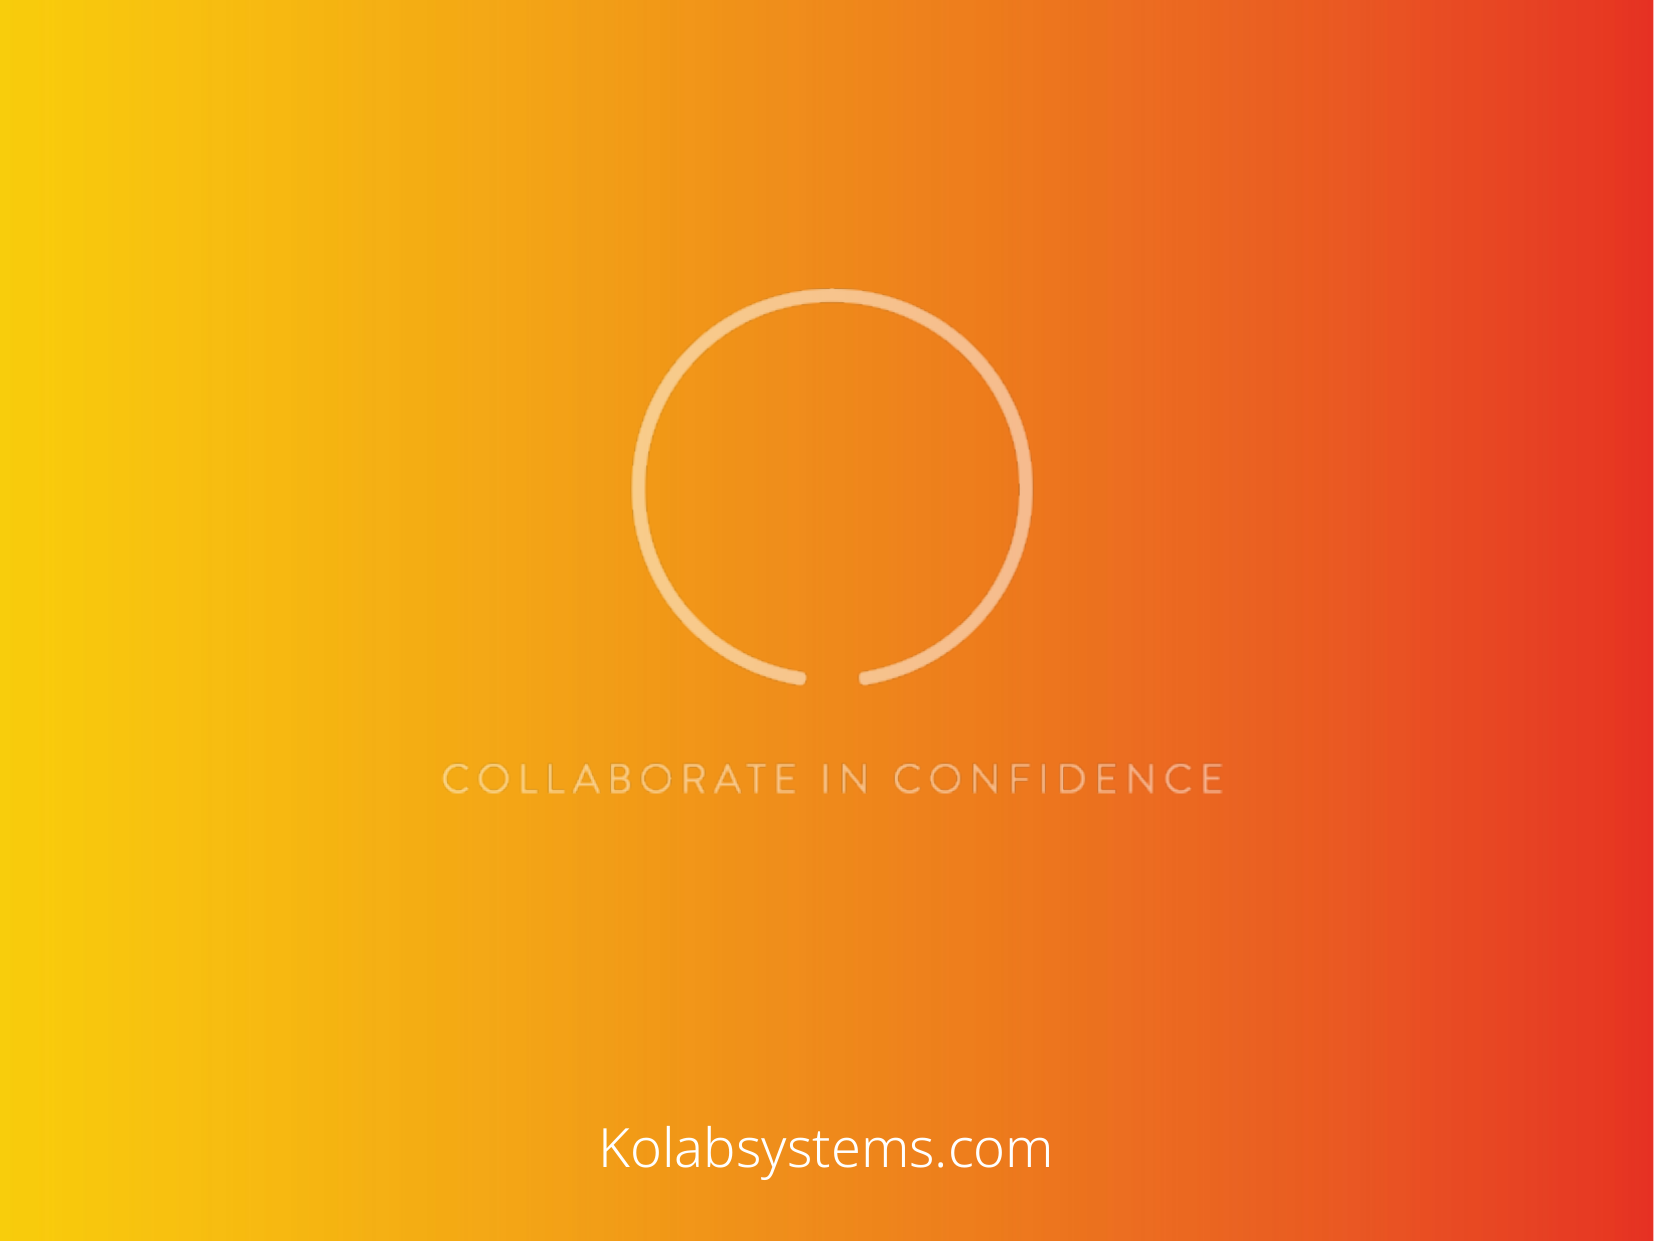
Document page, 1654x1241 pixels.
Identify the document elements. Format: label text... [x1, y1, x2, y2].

title Kolabsystems.com [82, 1095, 1571, 1198]
picture [0, 0, 1654, 1241]
